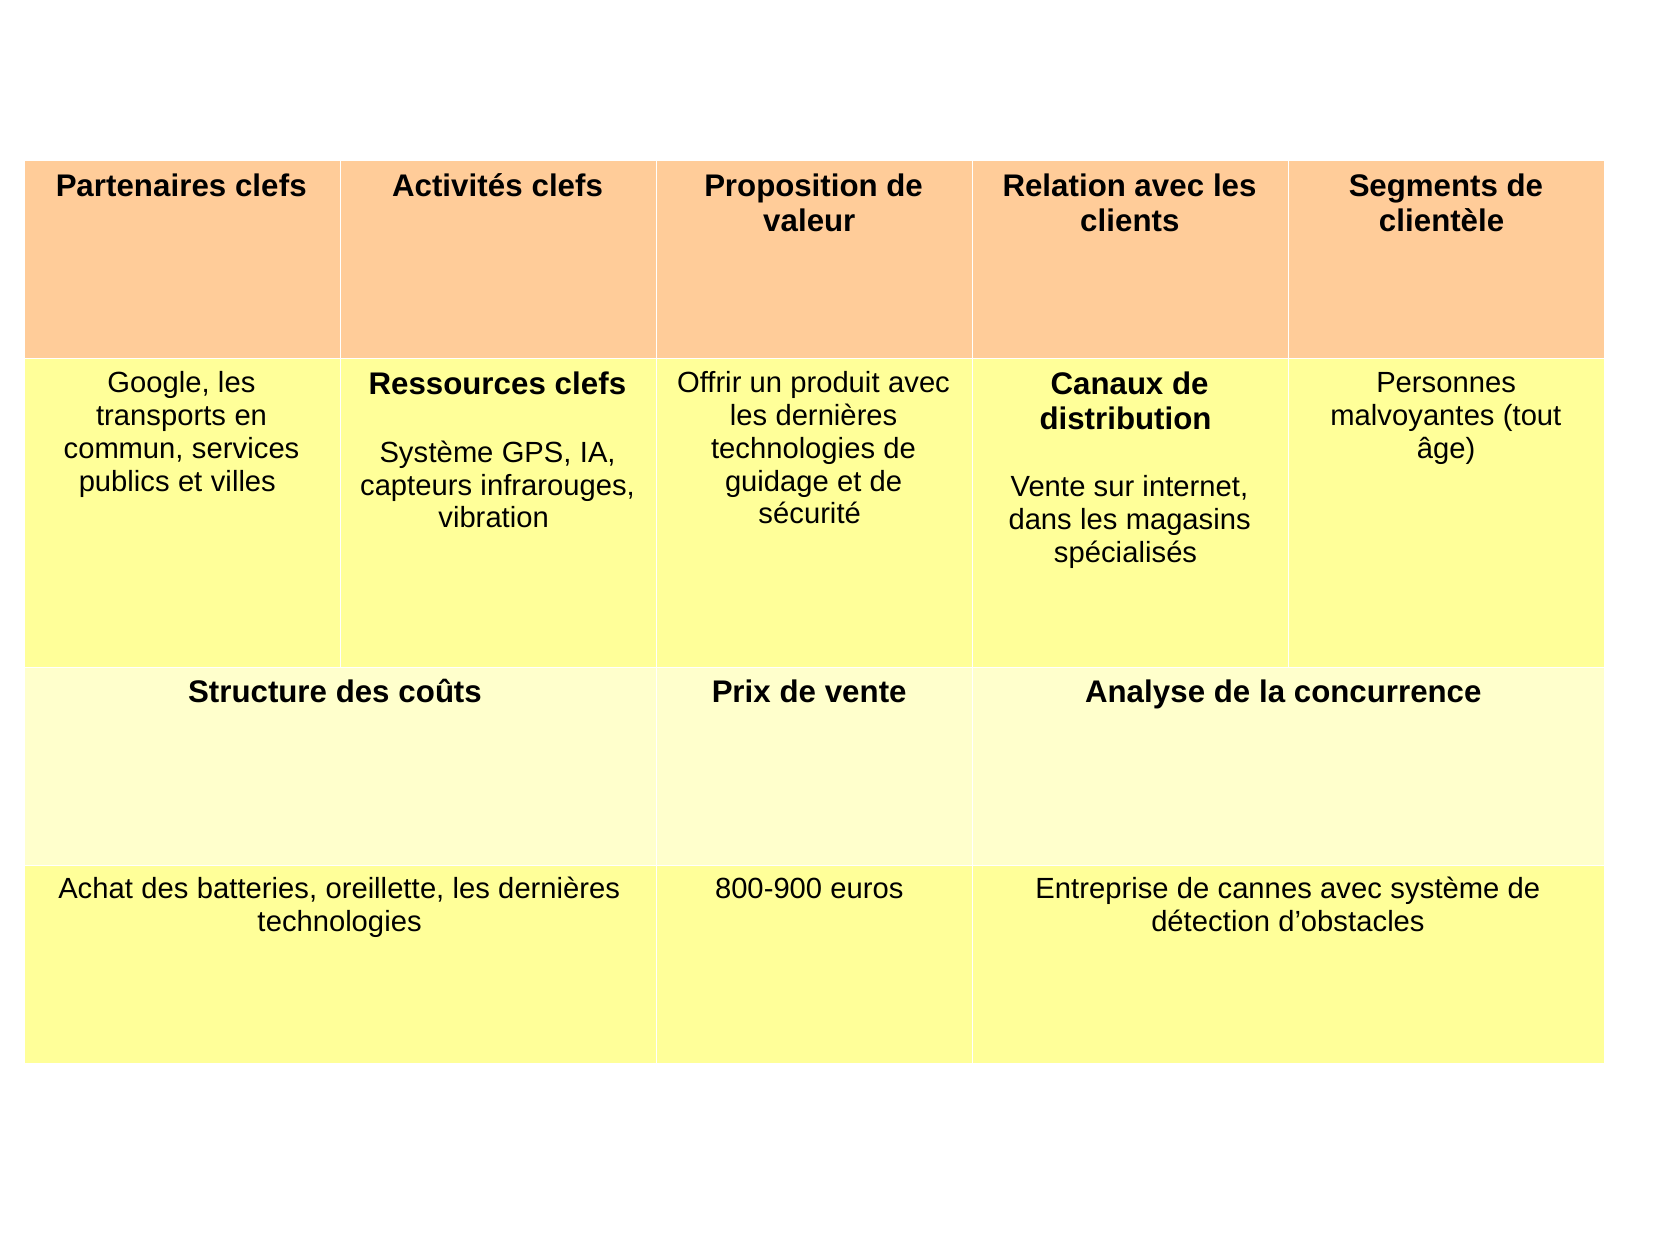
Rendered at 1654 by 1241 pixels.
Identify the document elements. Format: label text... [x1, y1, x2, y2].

table_cell Personnes malvoyantes (tout âge) [1289, 359, 1604, 667]
table_cell 800-900 euros [657, 866, 972, 1063]
table_cell Canaux de distribution Vente sur internet, dans les magasins spécialisés [973, 359, 1288, 667]
table_cell Prix de vente [657, 668, 972, 865]
table_header Segments de clientèle [1289, 161, 1604, 358]
table_header Partenaires clefs [25, 161, 340, 358]
table_cell Analyse de la concurrence [973, 668, 1604, 865]
table_header Activités clefs [341, 161, 656, 358]
table_cell Achat des batteries, oreillette, les dernières technologies [25, 866, 656, 1063]
table_cell Structure des coûts [25, 668, 656, 865]
table_cell Entreprise de cannes avec système de détection d’obstacles [973, 866, 1604, 1063]
table_cell Offrir un produit avec les dernières technologies de guidage et de sécurité [657, 359, 972, 667]
table_cell Ressources clefs Système GPS, IA, capteurs infrarouges, vibration [341, 359, 656, 667]
table_cell Google, les transports en commun, services publics et villes [25, 359, 340, 667]
table_header Relation avec les clients [973, 161, 1288, 358]
table_header Proposition de valeur [657, 161, 972, 358]
